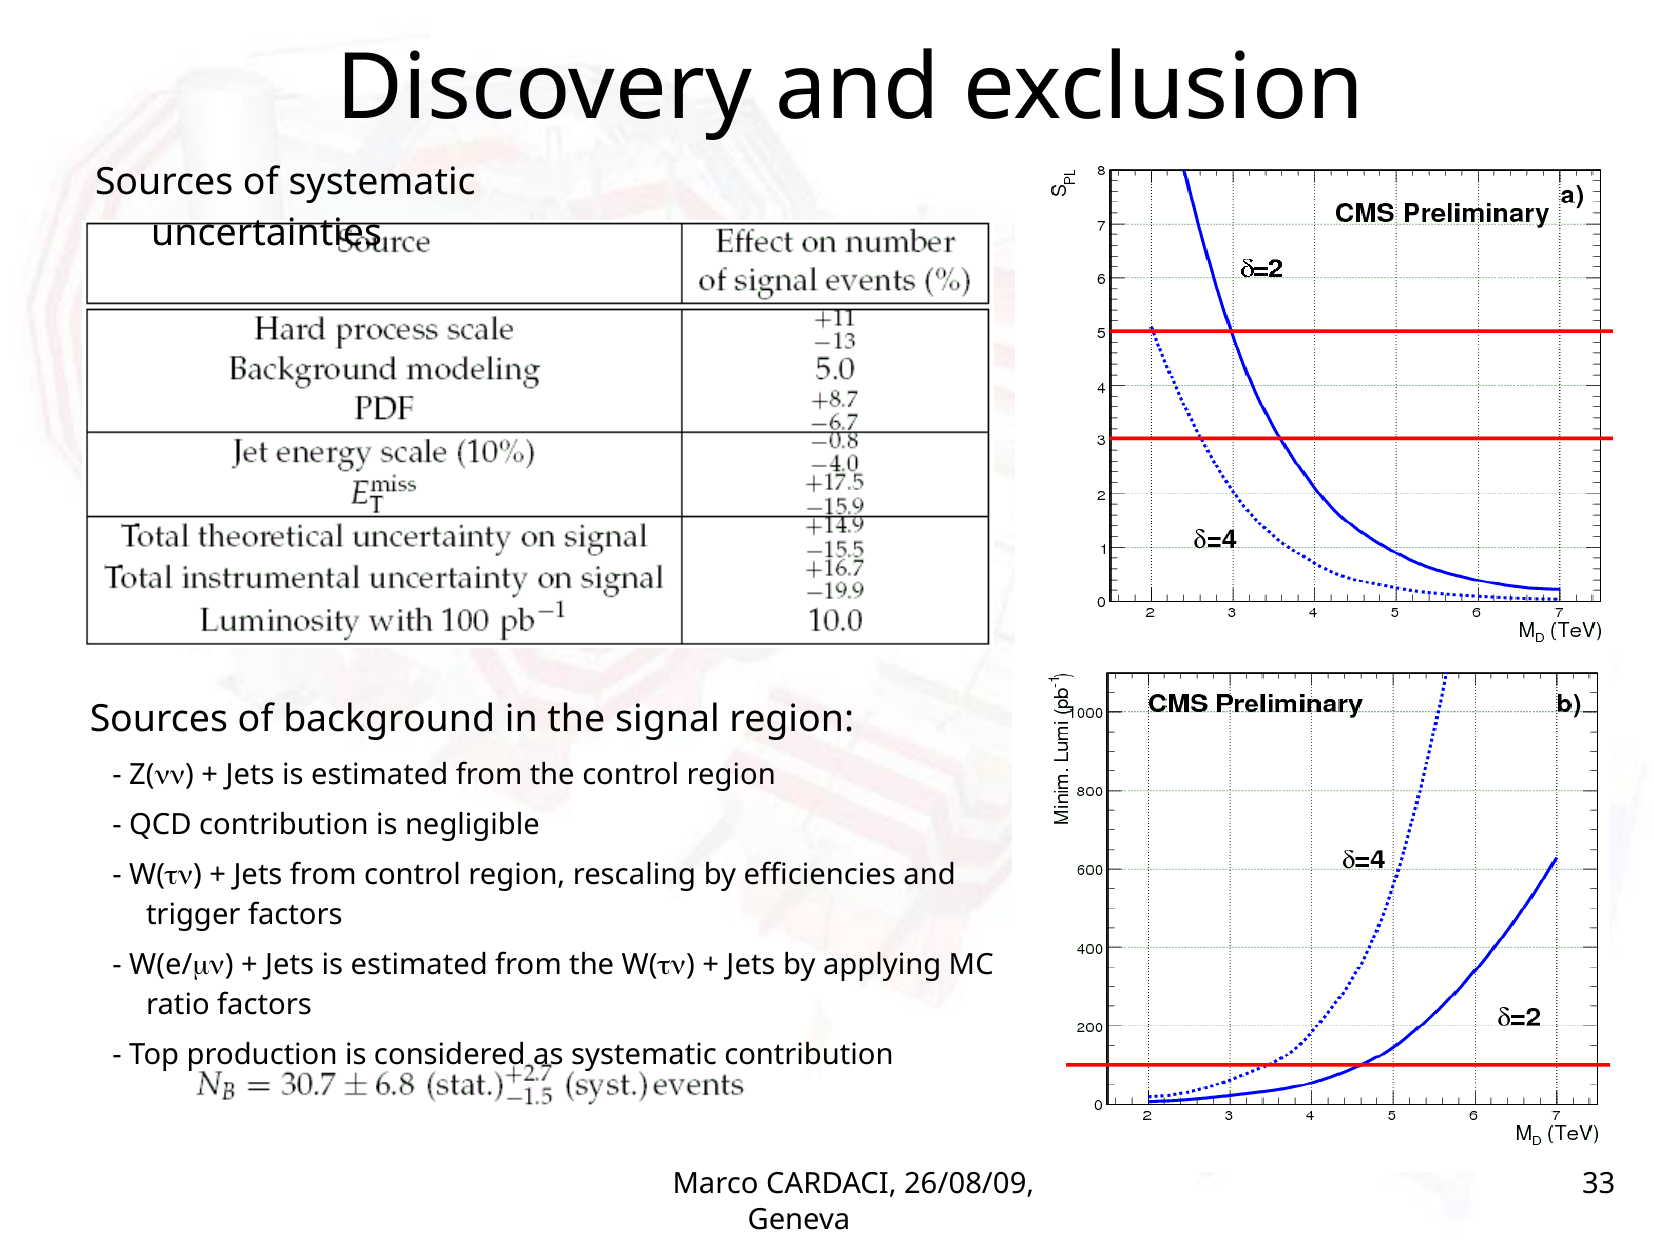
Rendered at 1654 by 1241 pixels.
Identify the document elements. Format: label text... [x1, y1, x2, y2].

text_box Marco CARDACI, 26/08/09, Geneva [657, 1157, 1078, 1213]
text_box Sources of systematic uncertainties [80, 146, 638, 218]
text_box 33 [1567, 1157, 1643, 1213]
picture [9, 3, 1654, 1238]
title Discovery and exclusion [191, 0, 1512, 154]
text_box Sources of background in the signal region: - Z() + Jets is estimated from the control region - QCD contribution is negligible - W() + Jets from control region, rescaling by efficiencies and trigger factors - W(e/) + Jets is estimated from the W() + Jets by applying MC ratio factors - Top production is considered as systematic contribution [75, 683, 1051, 1050]
